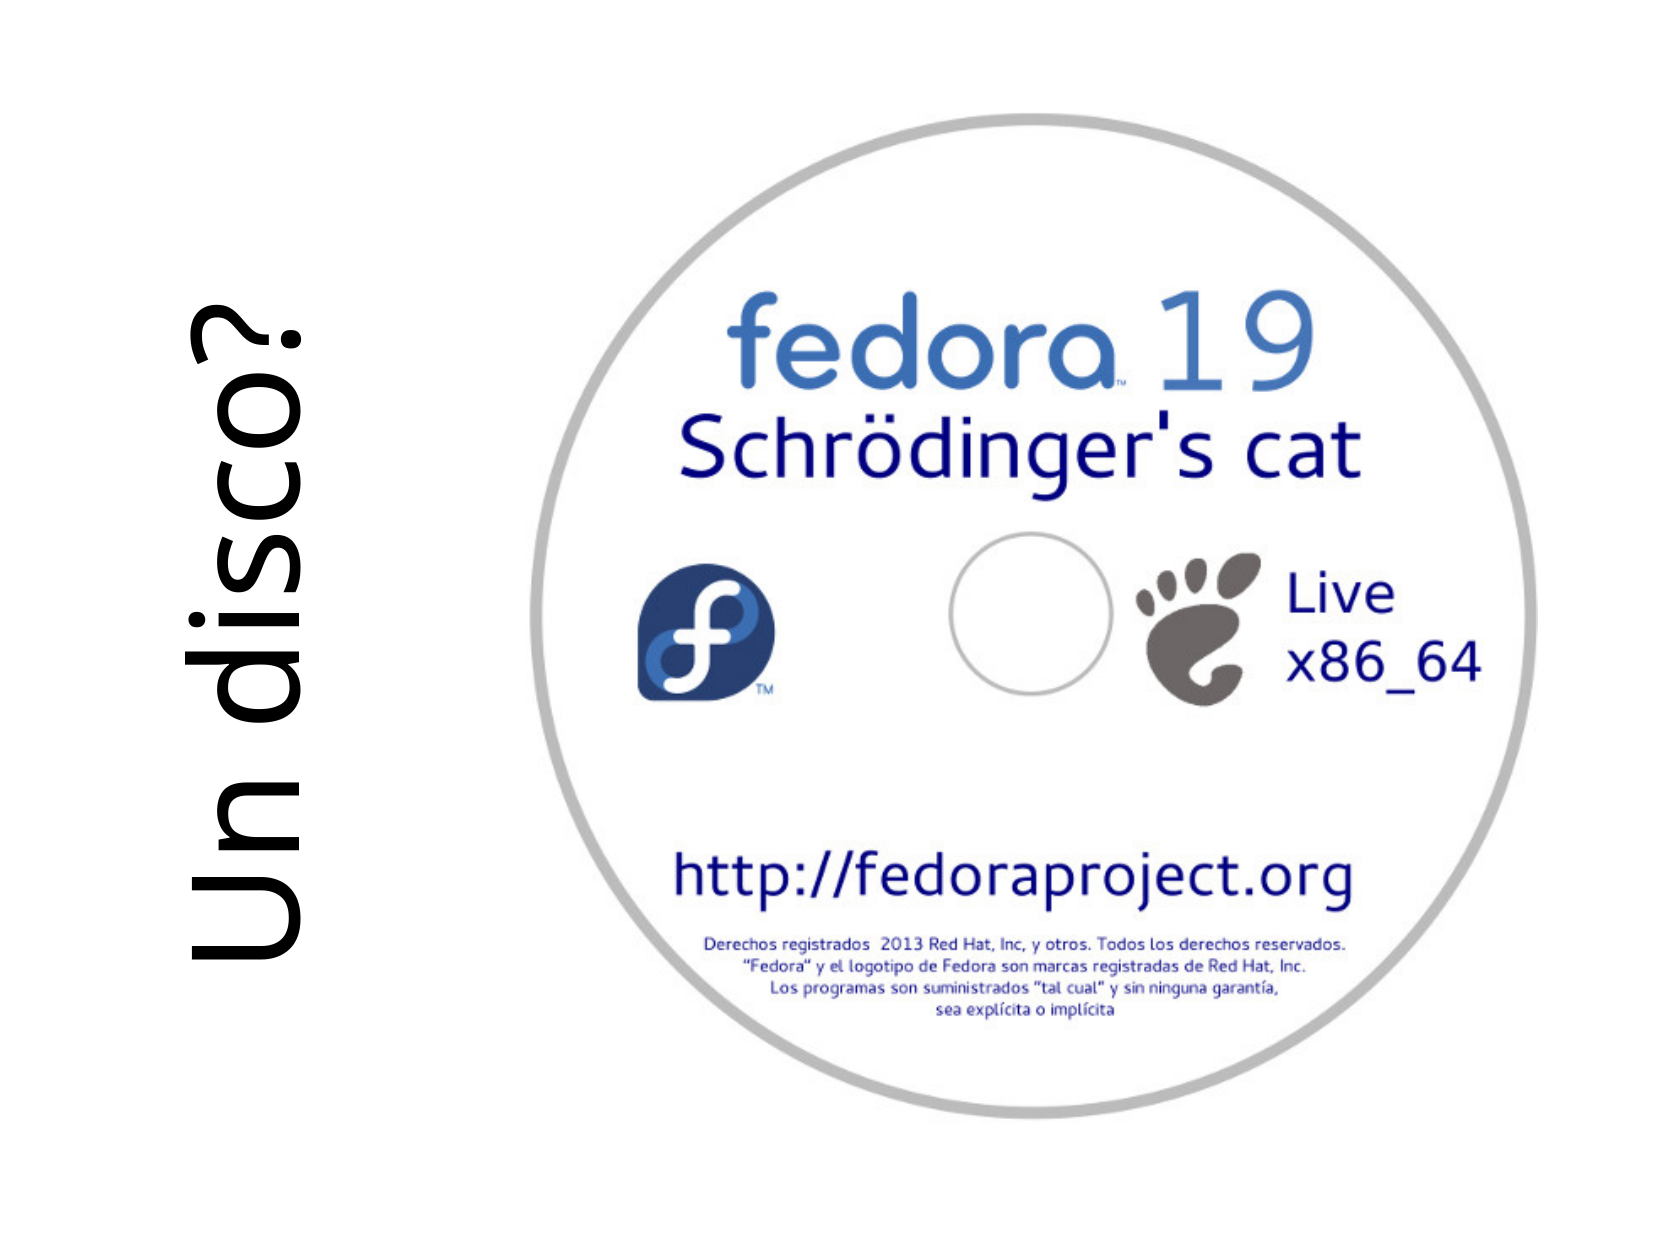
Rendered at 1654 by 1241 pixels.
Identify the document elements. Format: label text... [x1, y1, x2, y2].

title Un disco? [145, 262, 338, 1013]
picture [525, 112, 1538, 1125]
